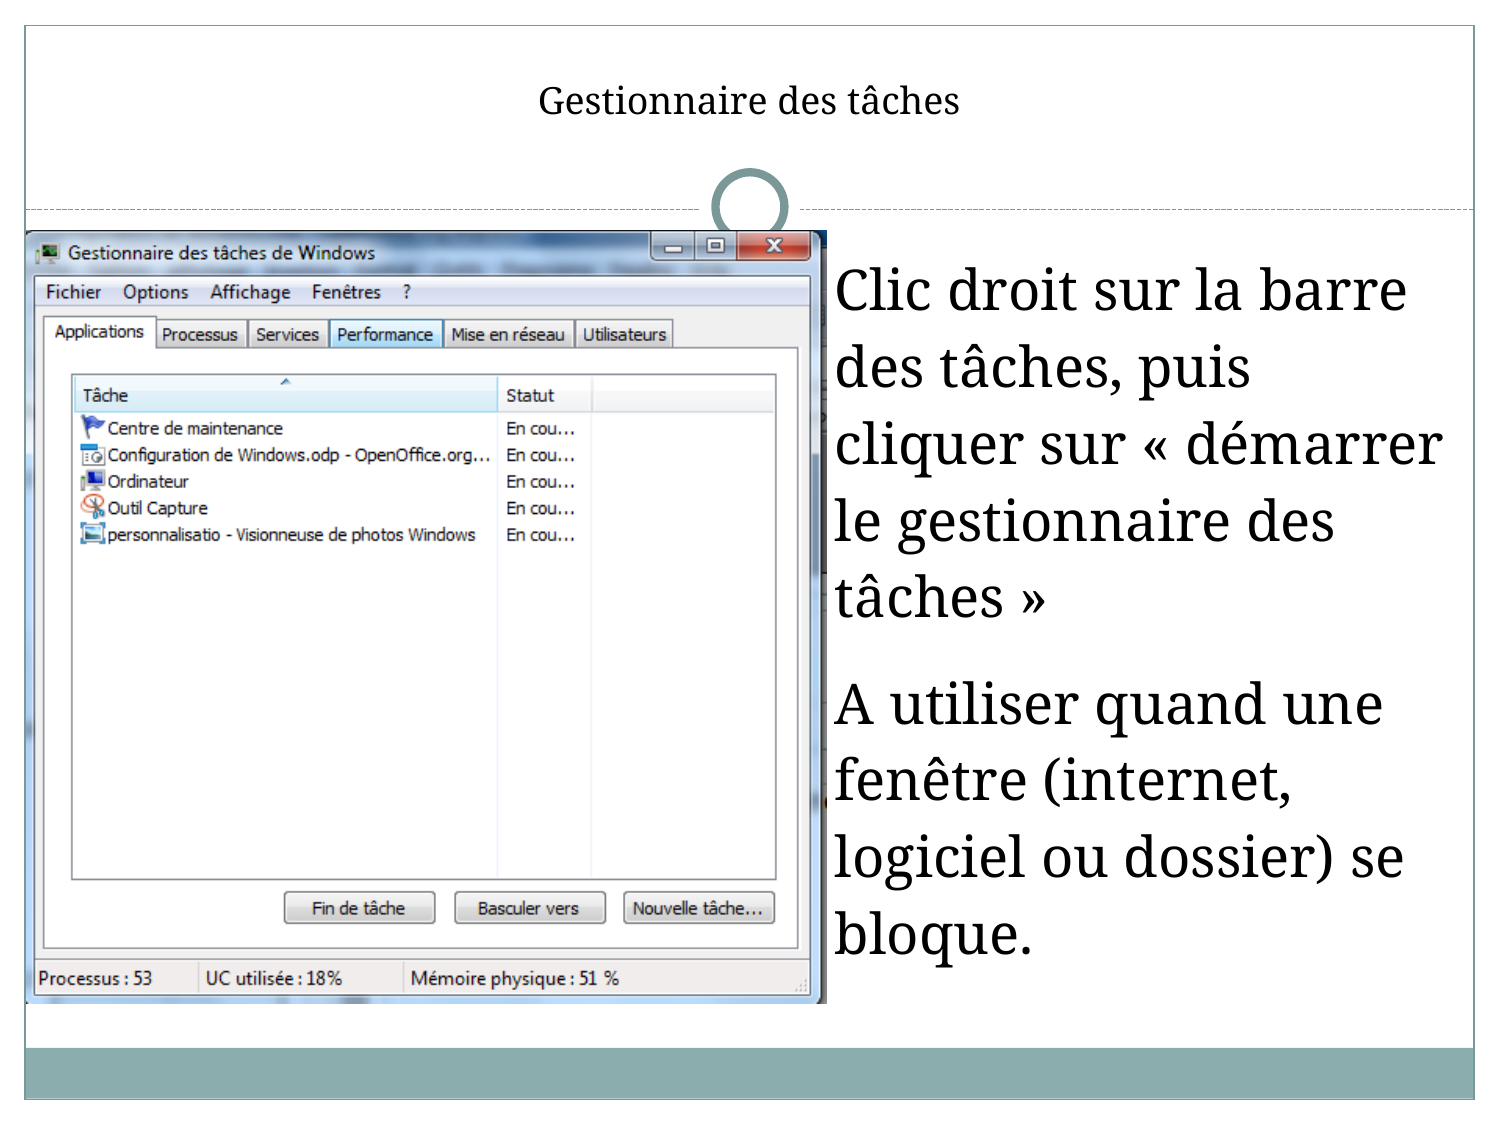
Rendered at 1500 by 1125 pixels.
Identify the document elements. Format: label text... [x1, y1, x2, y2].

list Clic droit sur la barre des tâches, puis cliquer sur « démarrer le gestionnaire des tâches » A utiliser quand une fenêtre (internet, logiciel ou dossier) se bloque. [827, 250, 1445, 986]
picture [26, 230, 827, 1004]
title Gestionnaire des tâches [49, 44, 1450, 155]
